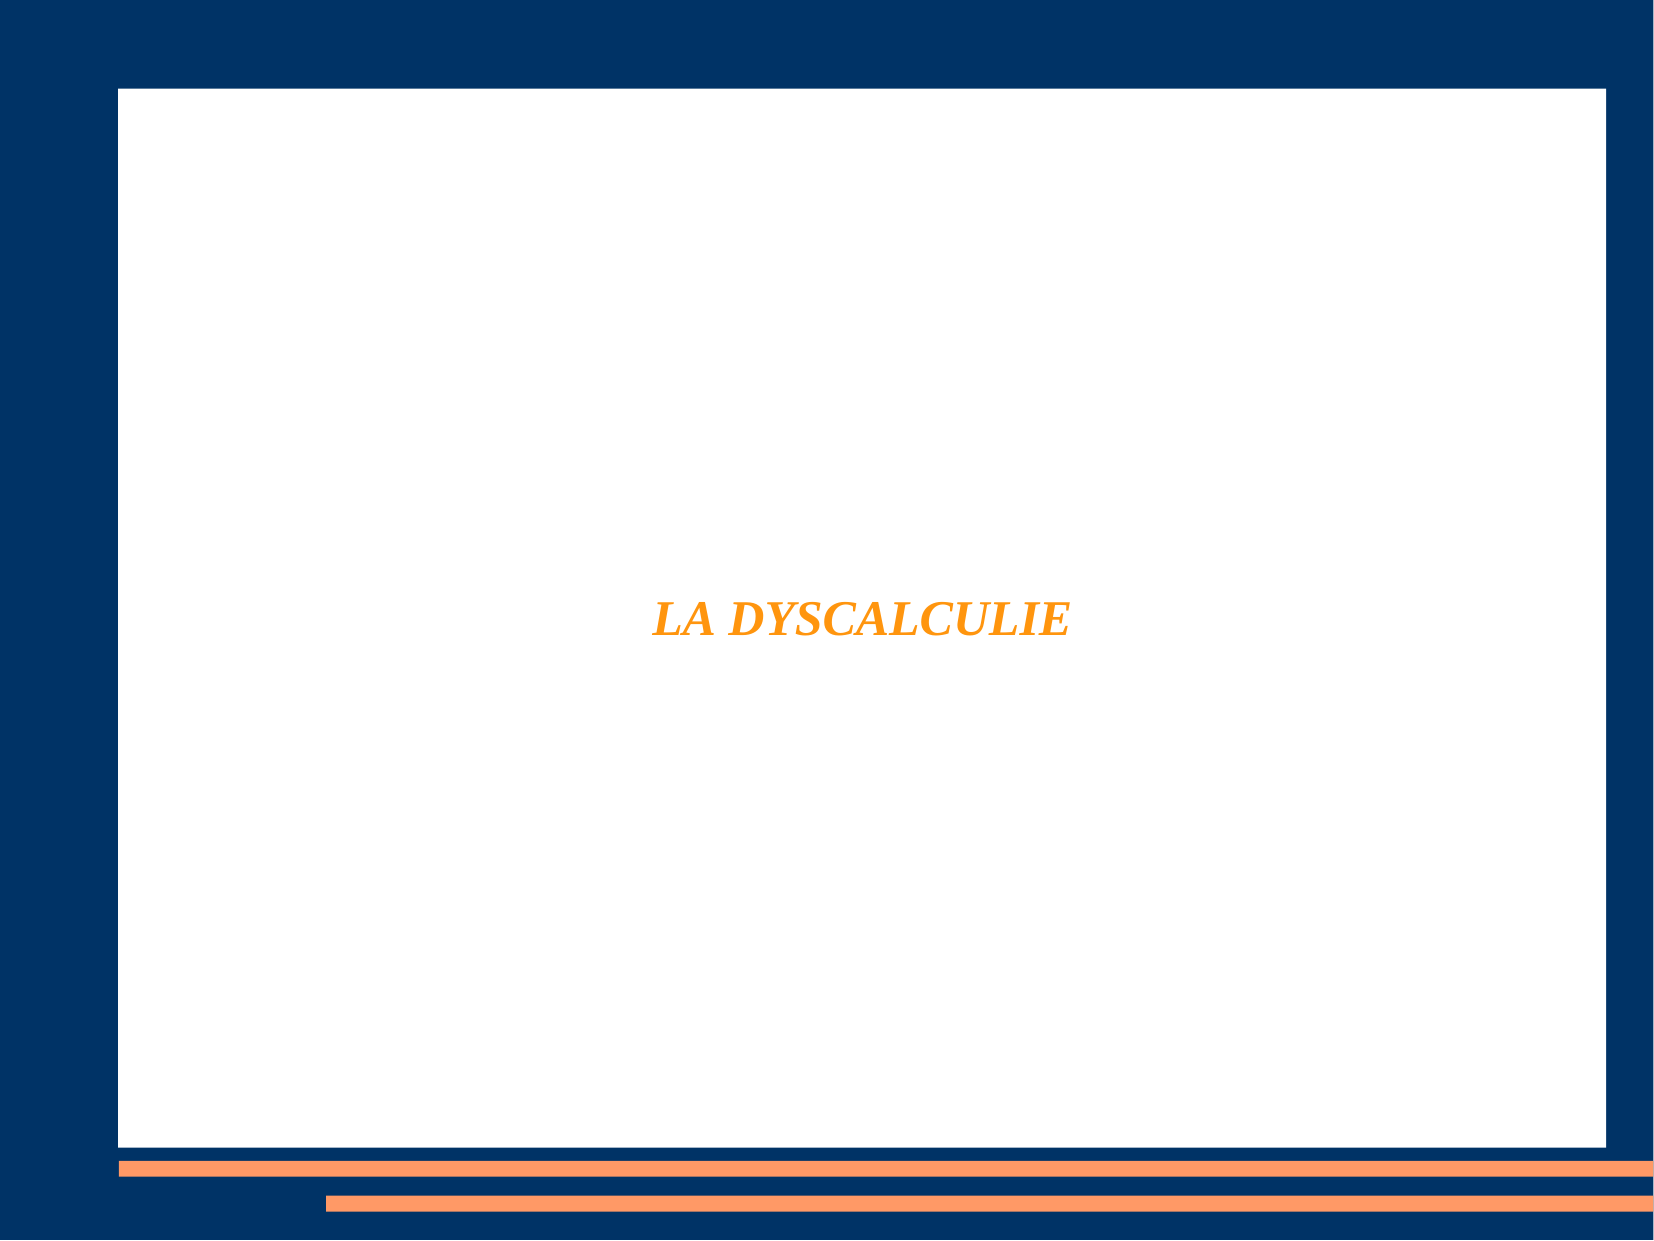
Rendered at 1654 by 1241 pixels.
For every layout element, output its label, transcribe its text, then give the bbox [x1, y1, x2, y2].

subtitle LA DYSCALCULIE [118, 88, 1607, 1148]
